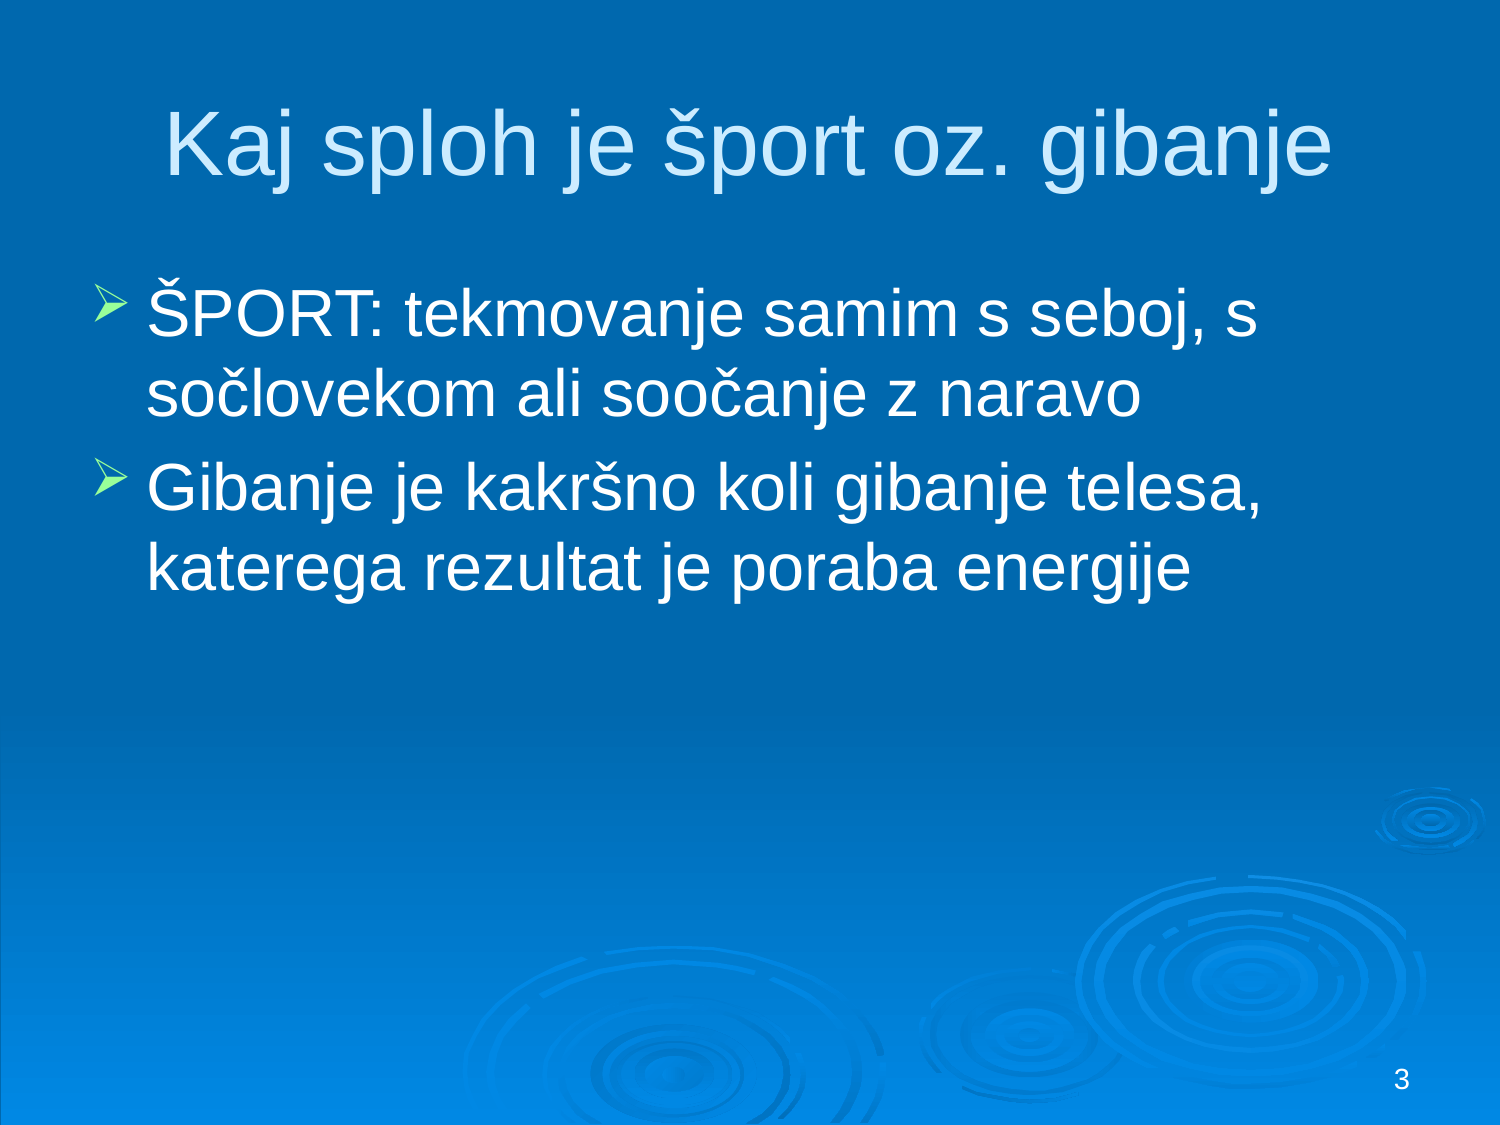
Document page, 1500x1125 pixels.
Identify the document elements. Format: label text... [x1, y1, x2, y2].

slide_number <number> [1074, 1024, 1425, 1103]
title Kaj sploh je šport oz. gibanje [75, 45, 1425, 233]
list ŠPORT: tekmovanje samim s seboj, s sočlovekom ali soočanje z naravo Gibanje je kakršno koli gibanje telesa, katerega rezultat je poraba energije [75, 262, 1425, 1005]
